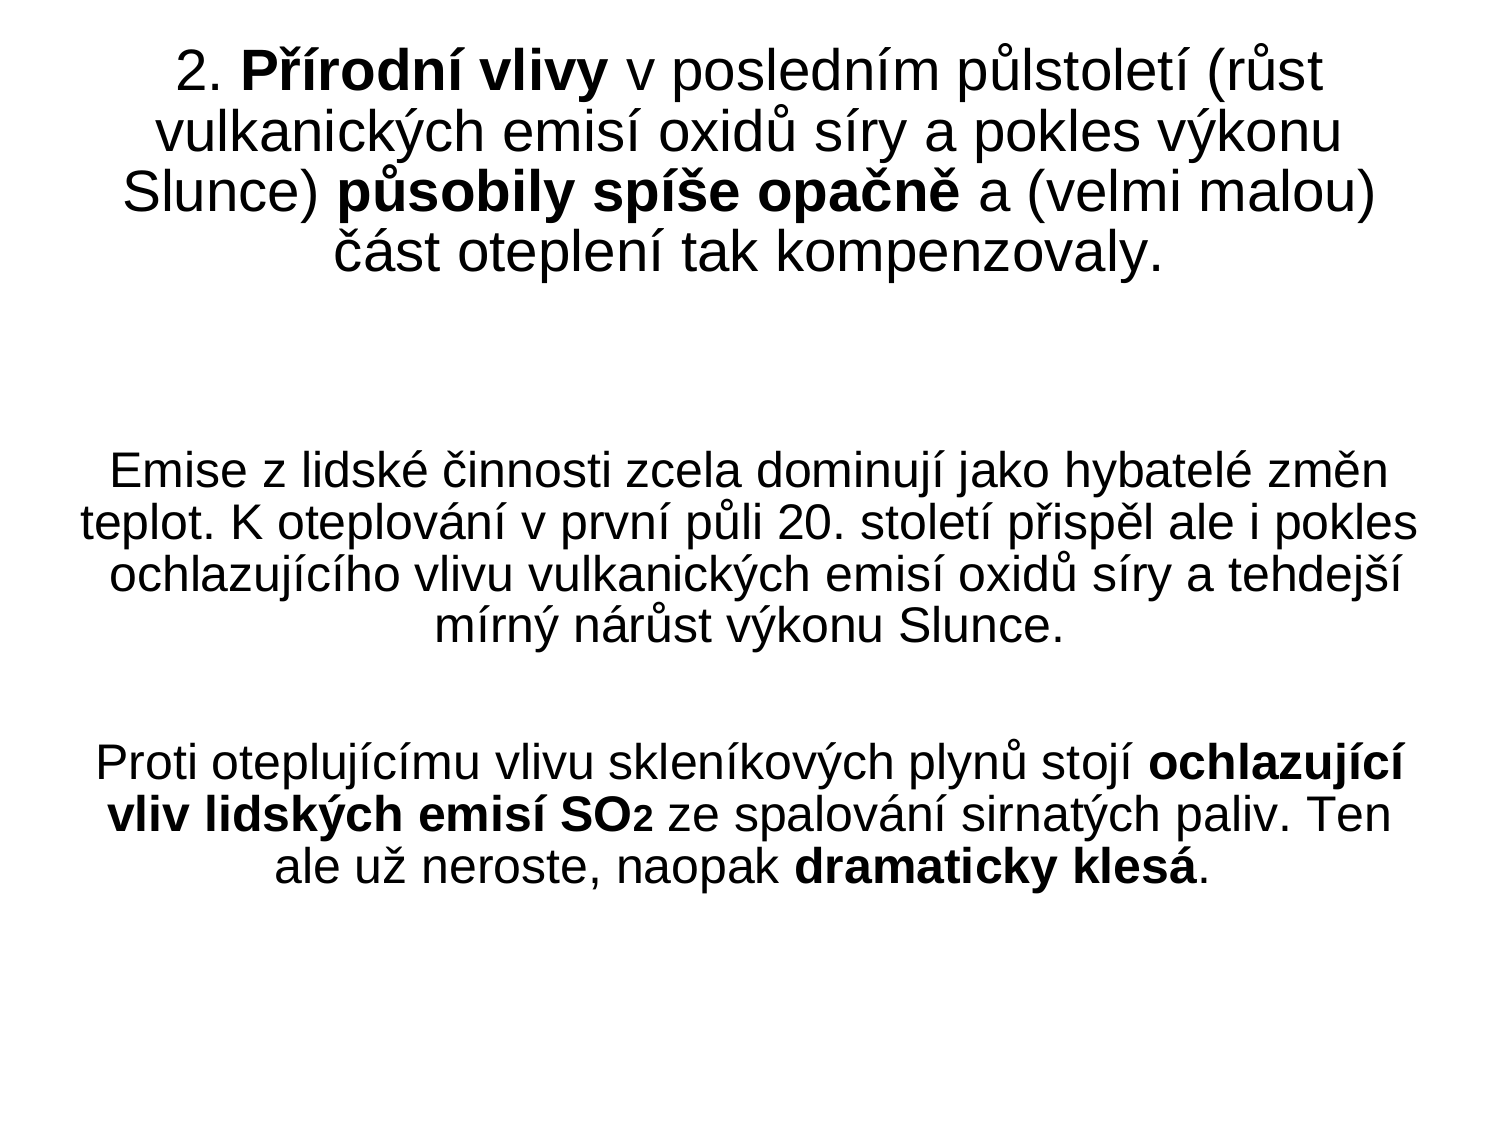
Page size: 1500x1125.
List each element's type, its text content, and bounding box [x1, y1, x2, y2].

subtitle 2. Přírodní vlivy v posledním půlstoletí (růst vulkanických emisí oxidů síry a pokles výkonu Slunce) působily spíše opačně a (velmi malou) část oteplení tak kompenzovaly. Emise z lidské činnosti zcela dominují jako hybatelé změn teplot. K oteplování v první půli 20. století přispěl ale i pokles ochlazujícího vlivu vulkanických emisí oxidů síry a tehdejší mírný nárůst výkonu Slunce. Proti oteplujícímu vlivu skleníkových plynů stojí ochlazující vliv lidských emisí SO2 ze spalování sirnatých paliv. Ten ale už neroste, naopak dramaticky klesá. [75, 21, 1425, 915]
